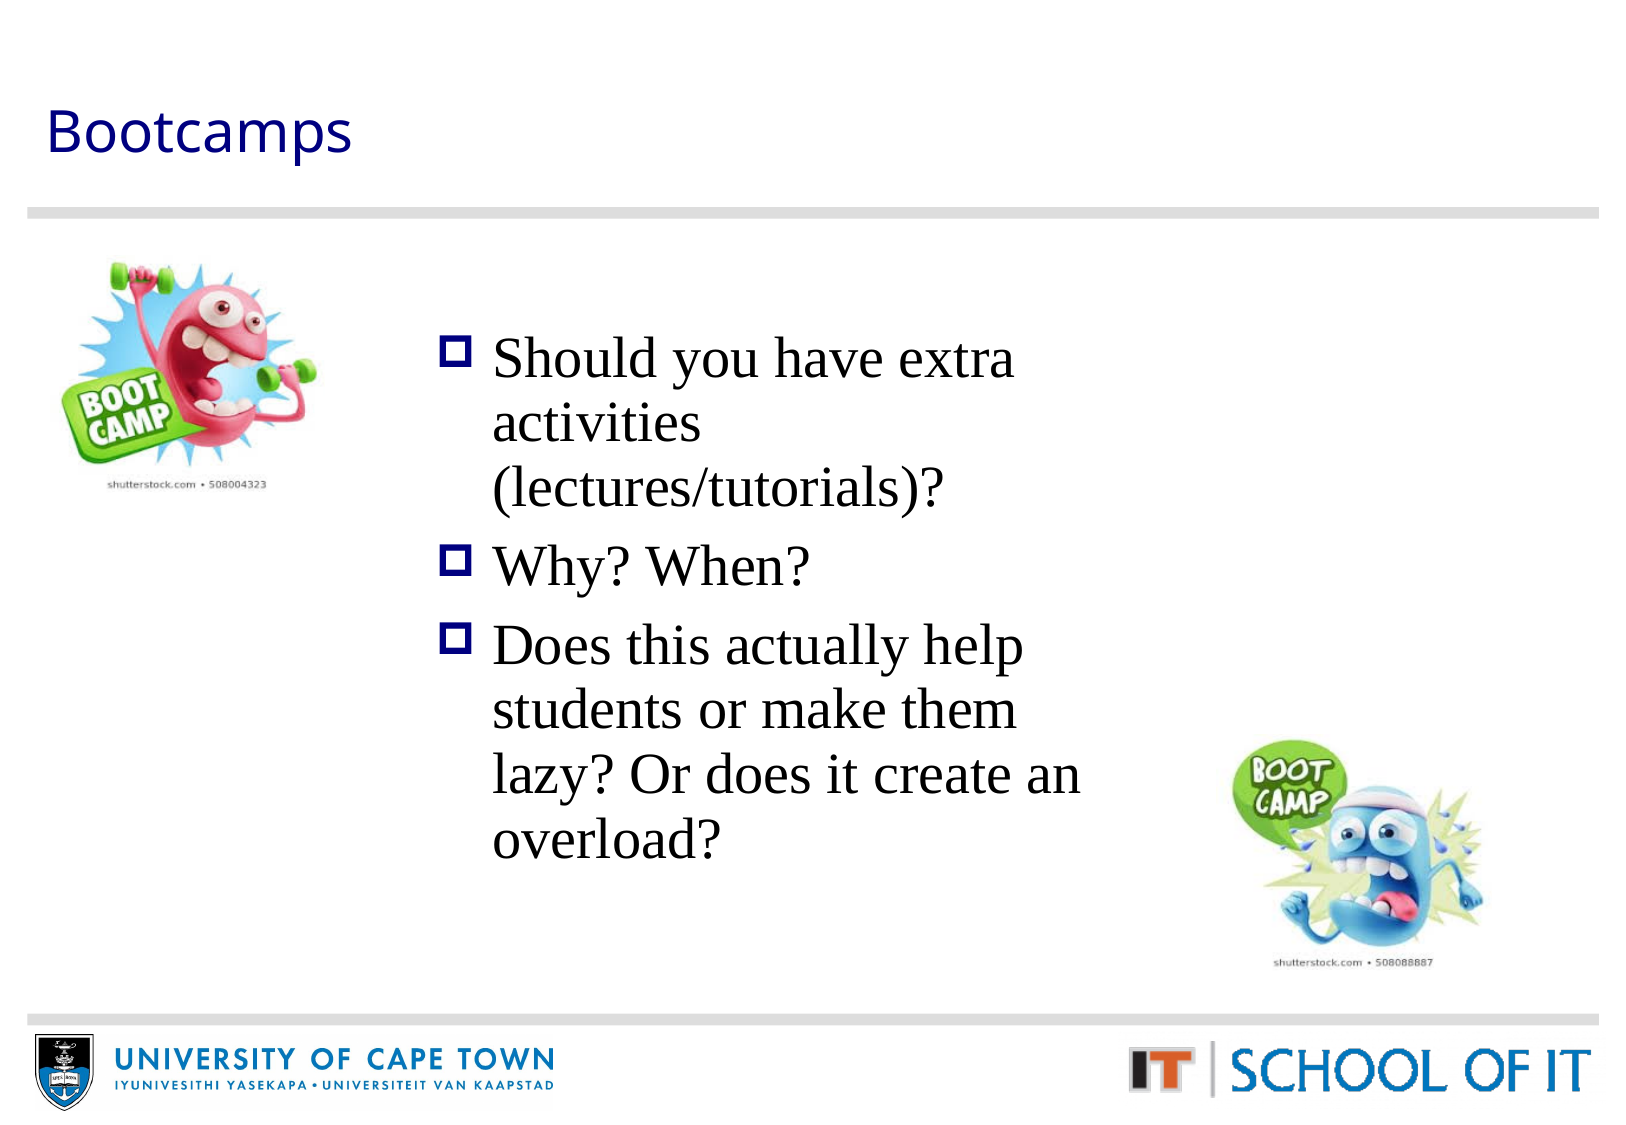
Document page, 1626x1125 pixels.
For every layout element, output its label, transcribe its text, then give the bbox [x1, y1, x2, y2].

picture [50, 255, 325, 493]
title Bootcamps [45, 66, 1583, 194]
list Should you have extra activities (lectures/tutorials)? Why? When? Does this actually help students or make them lazy? Or does it create an overload? [436, 325, 1137, 985]
picture [35, 1034, 553, 1111]
picture [1216, 734, 1492, 971]
picture [1118, 1030, 1606, 1109]
